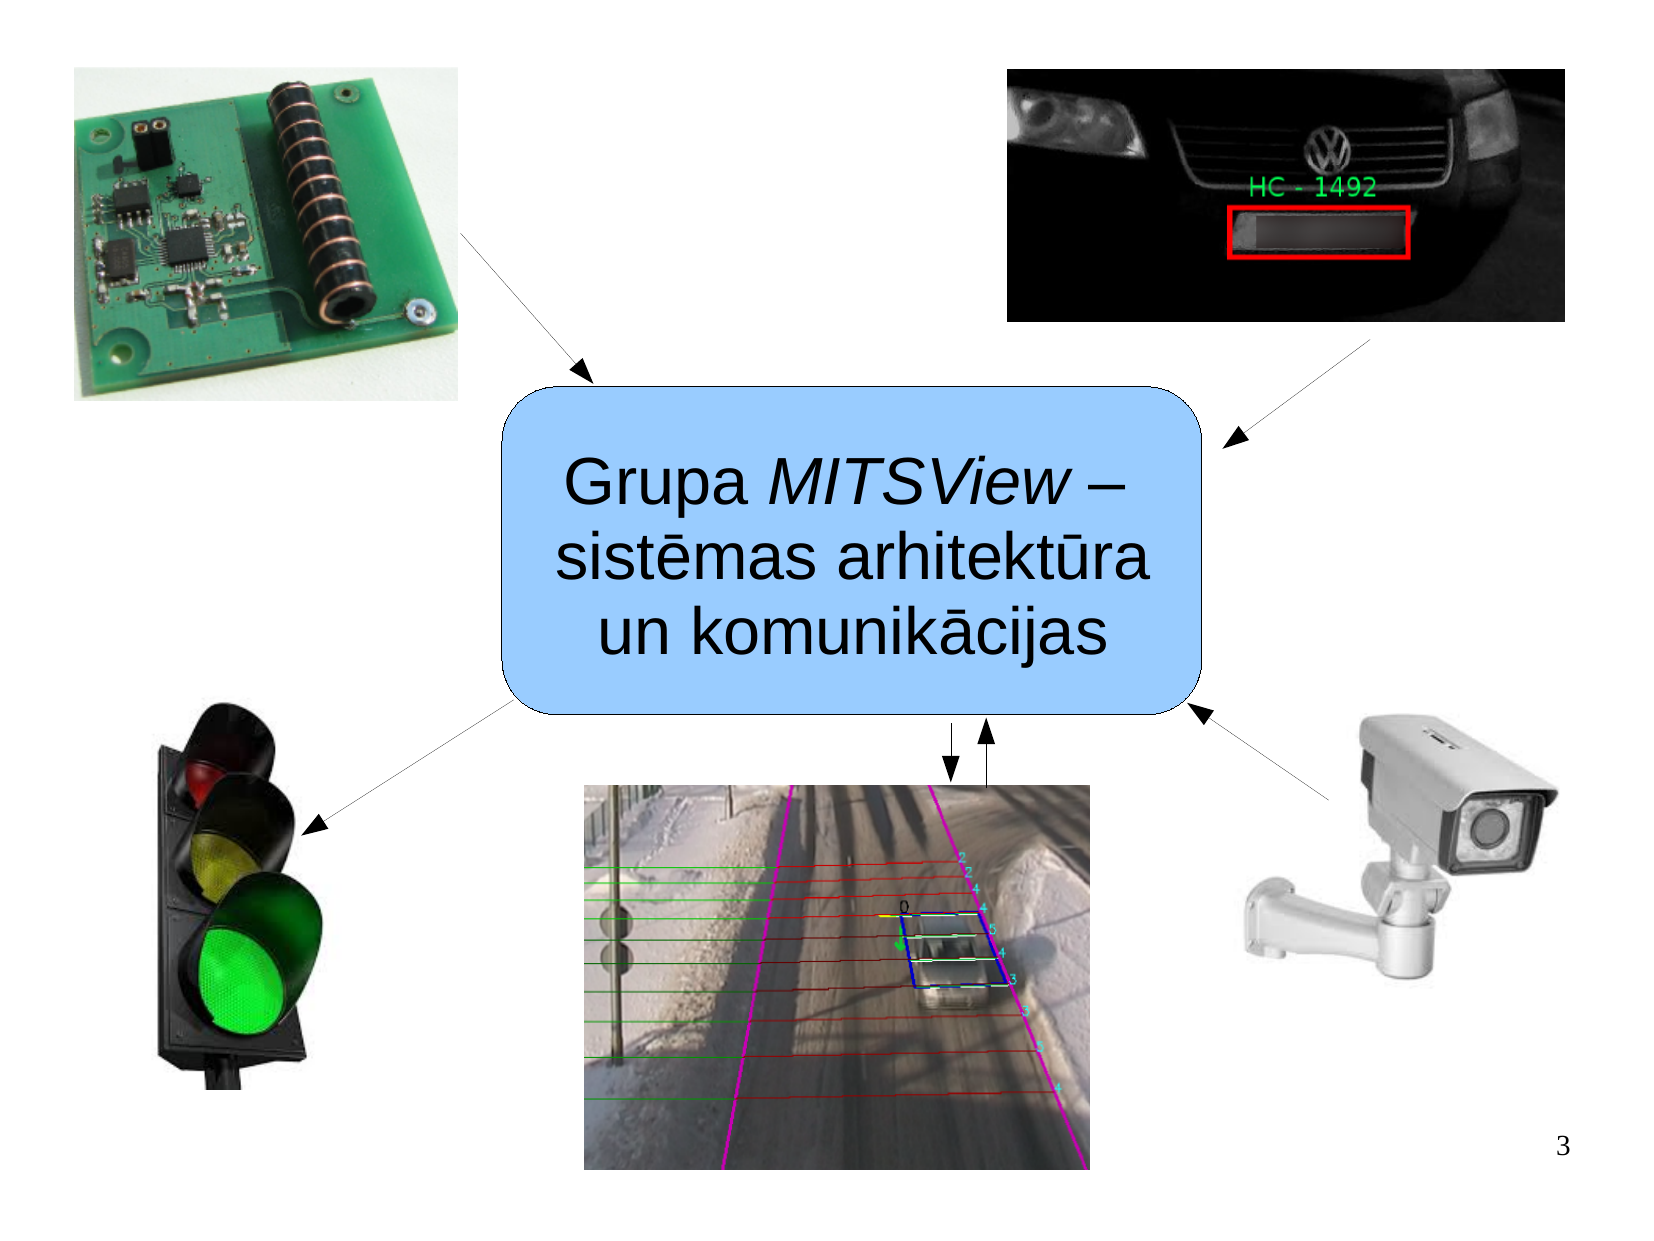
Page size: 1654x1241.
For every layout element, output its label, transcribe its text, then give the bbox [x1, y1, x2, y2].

picture [1007, 69, 1565, 322]
subtitle Grupa MITSView – sistēmas arhitektūra un komunikācijas [109, 76, 1598, 1037]
picture [584, 785, 1090, 1170]
picture [74, 67, 458, 401]
picture [89, 684, 393, 1090]
picture [1222, 676, 1574, 1028]
